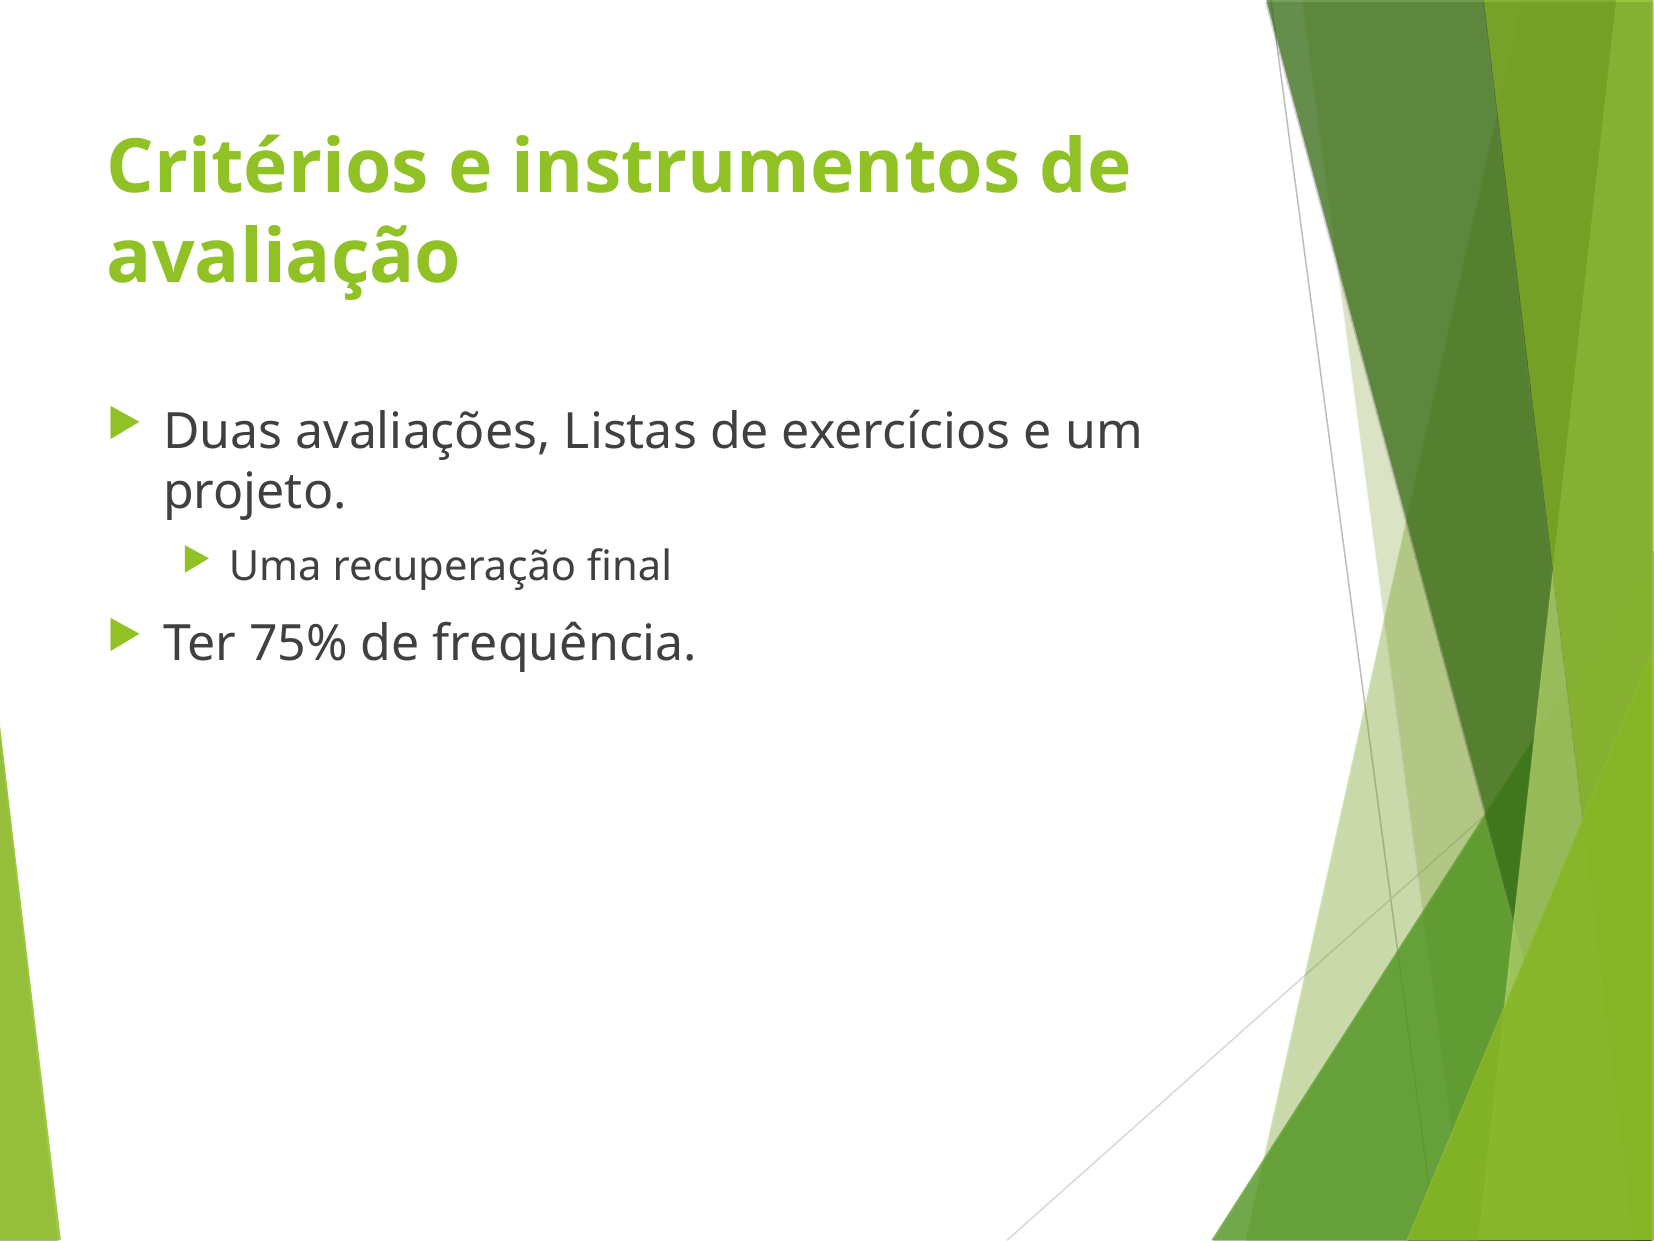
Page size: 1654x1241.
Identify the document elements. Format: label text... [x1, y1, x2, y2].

list Duas avaliações, Listas de exercícios e um projeto. Uma recuperação final Ter 75% de frequência. [91, 390, 1258, 1093]
title Critérios e instrumentos de avaliação [91, 110, 1258, 349]
